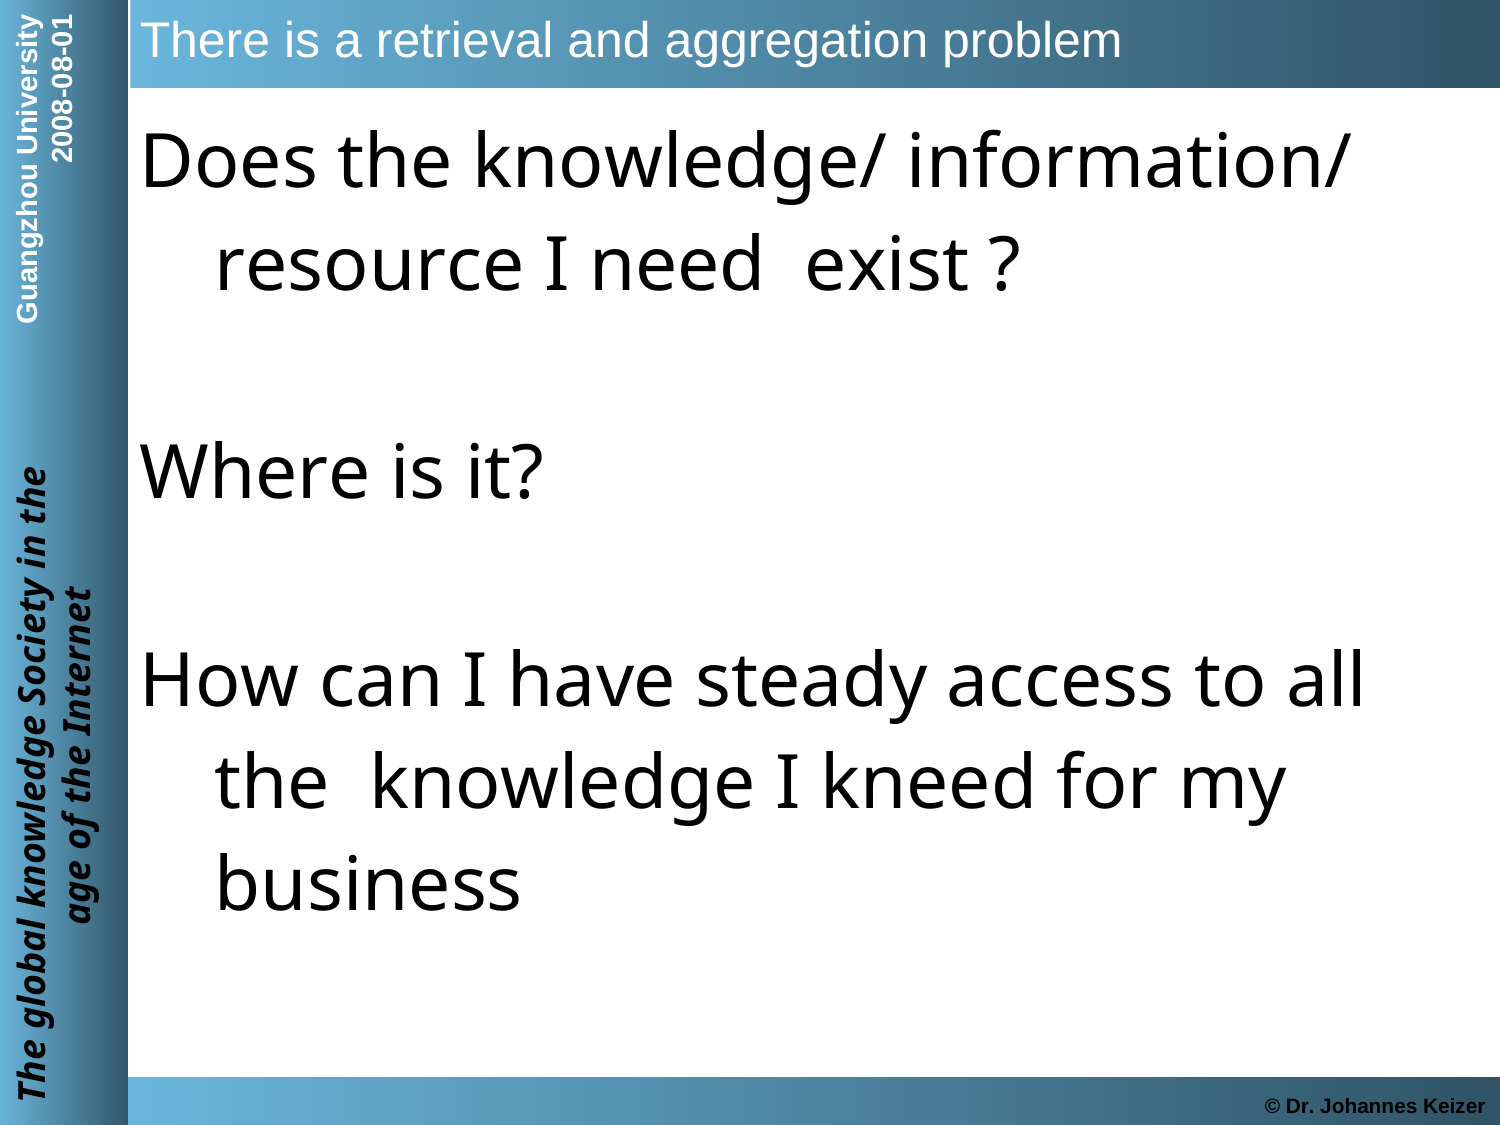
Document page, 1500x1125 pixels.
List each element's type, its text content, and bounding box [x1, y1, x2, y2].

text_box There is a retrieval and aggregation problem [125, 0, 1476, 76]
list Does the knowledge/ information/ resource I need exist ? Where is it? How can I have steady access to all the knowledge I kneed for my business [125, 99, 1472, 1063]
